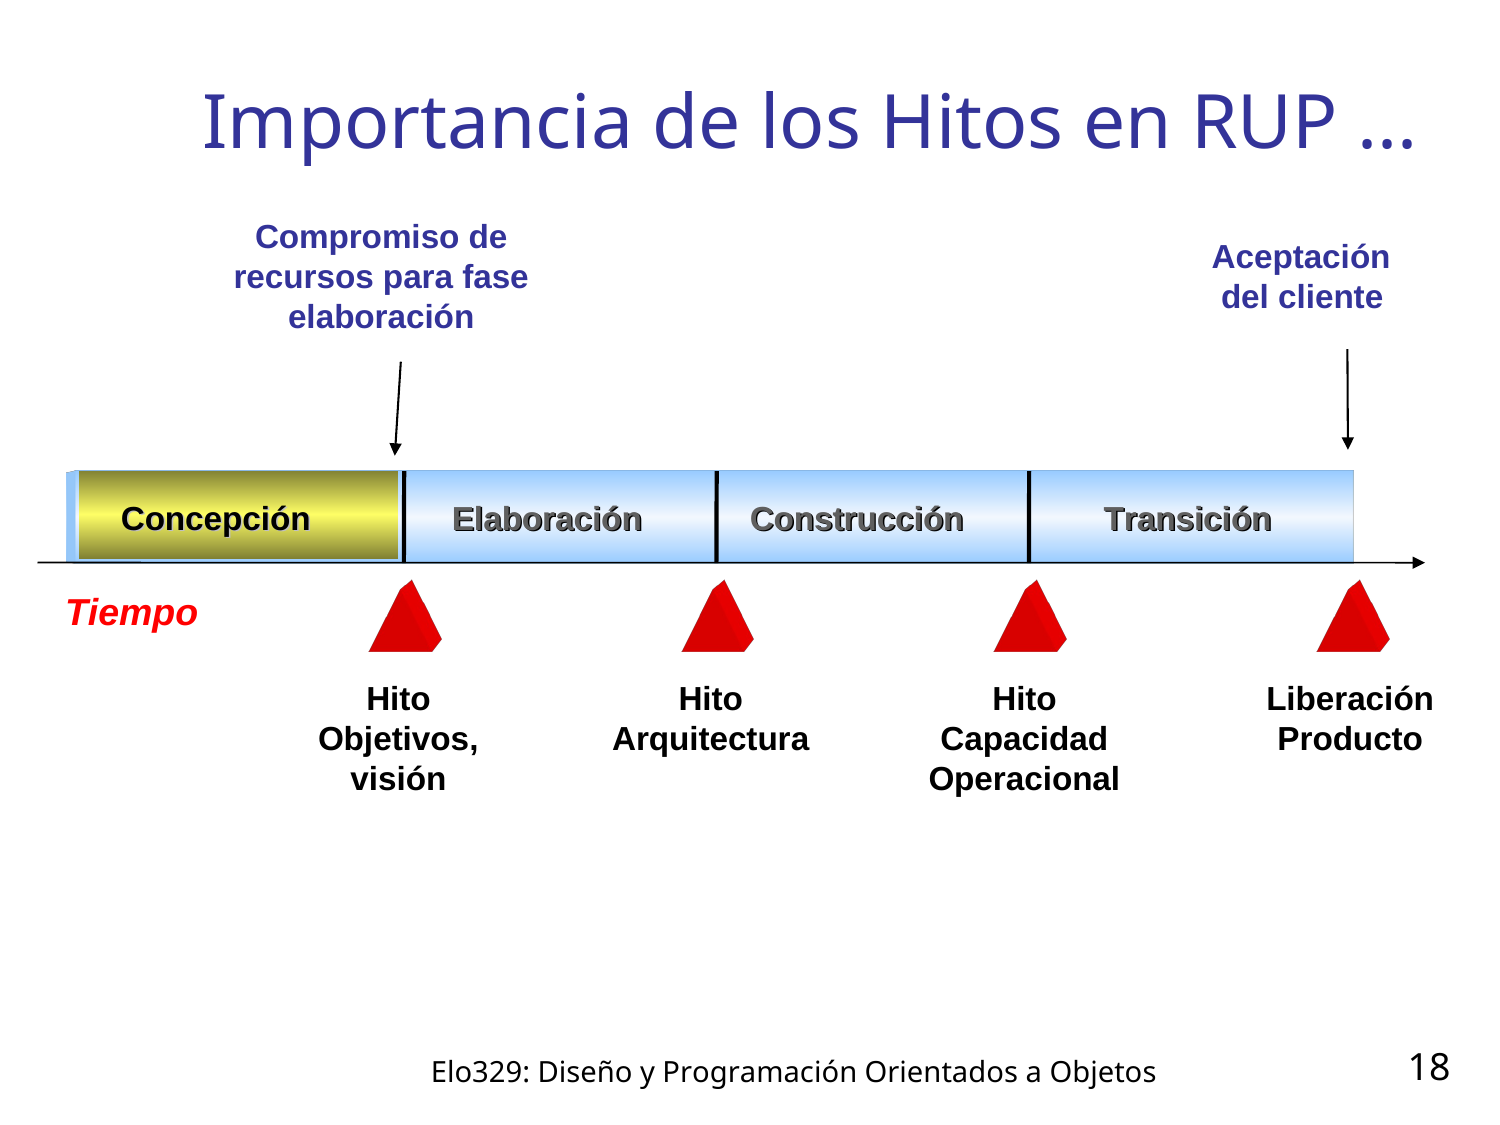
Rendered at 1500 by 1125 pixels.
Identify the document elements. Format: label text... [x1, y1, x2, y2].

title Importancia de los Hitos en RUP ... [187, 24, 1466, 214]
text_box [995, 581, 1066, 651]
text_box Transición [1088, 489, 1287, 545]
text_box [1318, 581, 1389, 651]
text_box [370, 581, 441, 651]
text_box Concepción [105, 489, 326, 545]
text_box Aceptación del cliente [1196, 228, 1406, 323]
text_box Liberación Producto [1251, 670, 1450, 765]
text_box Elaboración [437, 489, 658, 545]
text_box Tiempo [50, 580, 214, 641]
text_box [683, 581, 753, 651]
text_box Compromiso de recursos para fase elaboración [186, 207, 577, 343]
text_box [66, 470, 1353, 561]
text_box Hito Arquitectura [597, 670, 825, 765]
text_box Hito Capacidad Operacional [891, 670, 1158, 805]
text_box Construcción [734, 489, 979, 545]
text_box Hito Objetivos, visión [303, 670, 494, 805]
